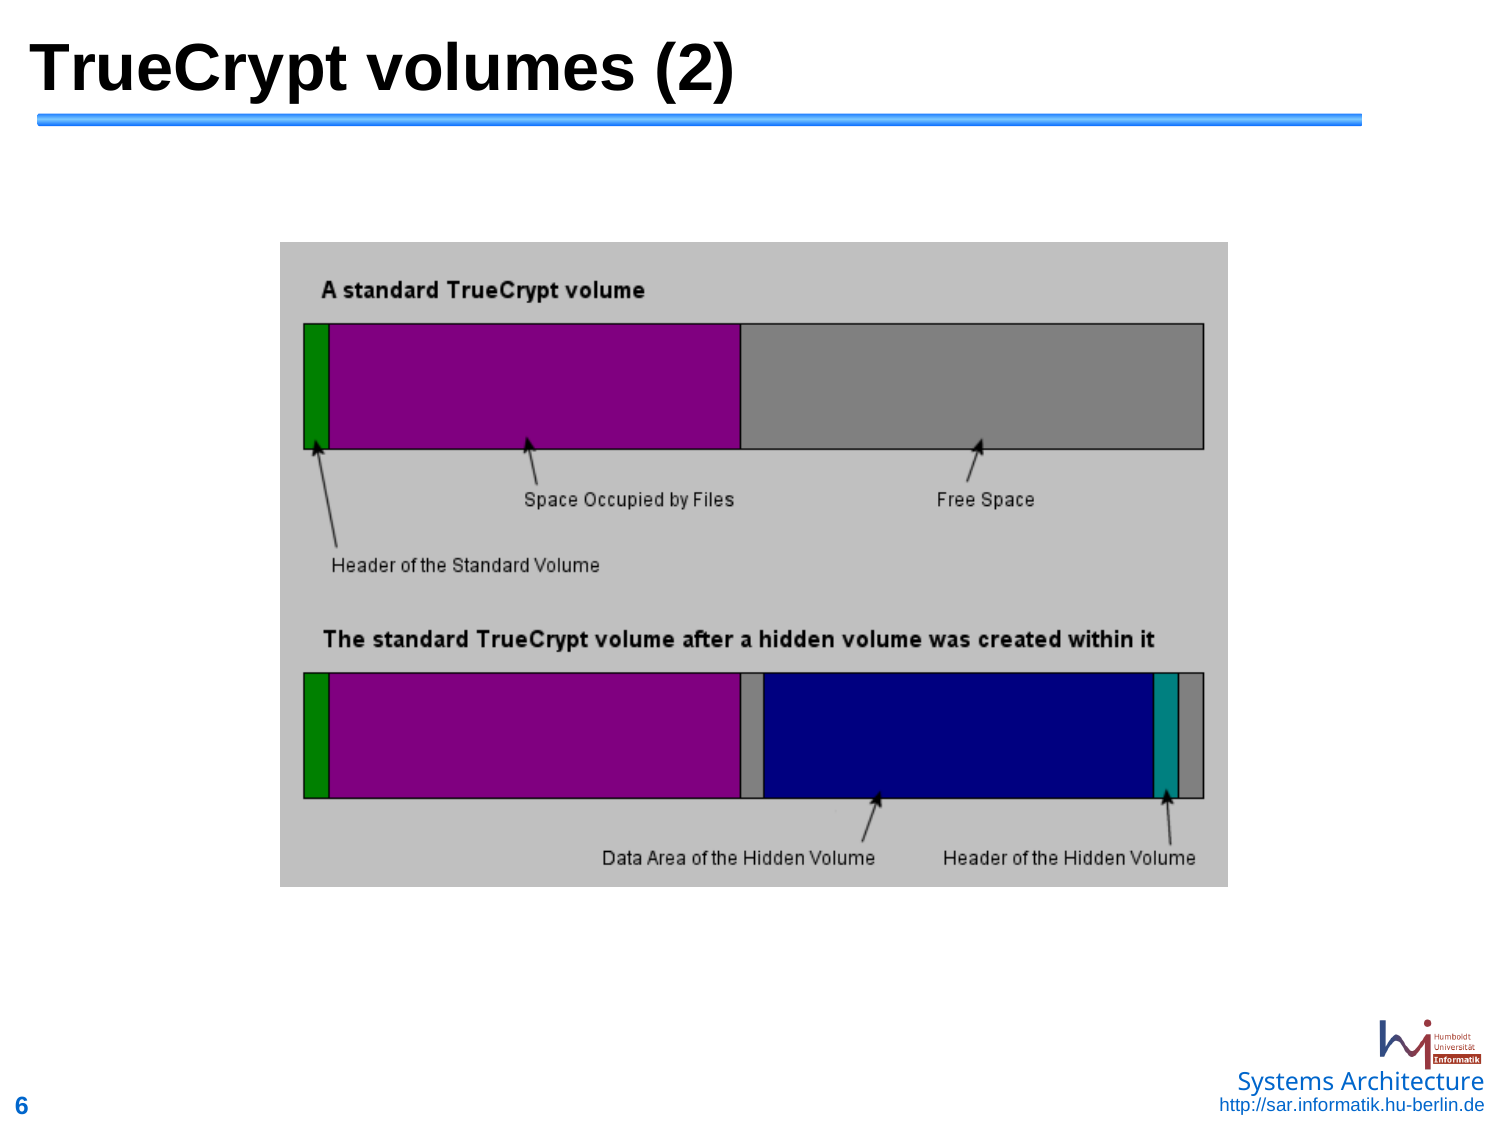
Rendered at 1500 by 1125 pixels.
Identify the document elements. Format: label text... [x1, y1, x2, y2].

title TrueCrypt volumes (2) [29, 19, 1500, 115]
picture [1376, 1016, 1483, 1071]
picture [280, 242, 1228, 887]
